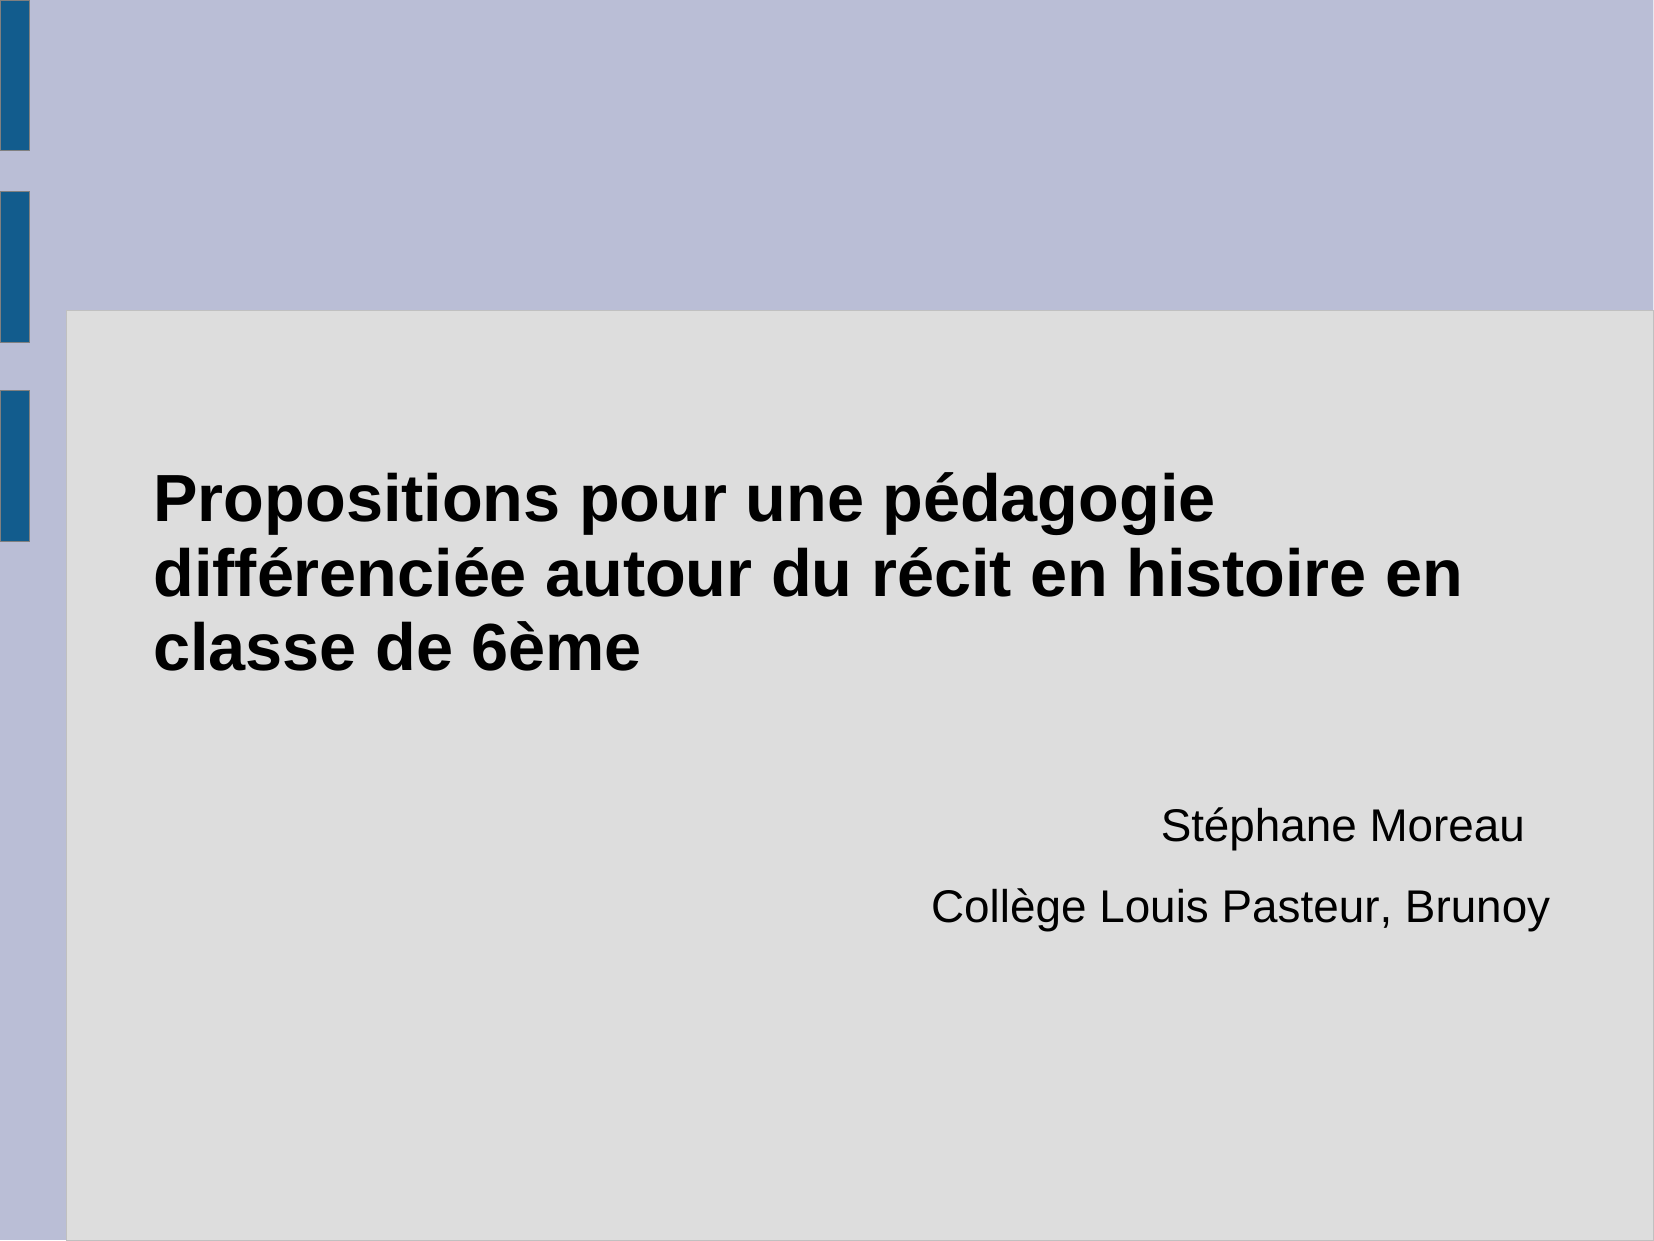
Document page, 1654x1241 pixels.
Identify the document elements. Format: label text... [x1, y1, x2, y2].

list Propositions pour une pédagogie différenciée autour du récit en histoire en classe de 6ème Stéphane Moreau Collège Louis Pasteur, Brunoy [82, 290, 1571, 1109]
